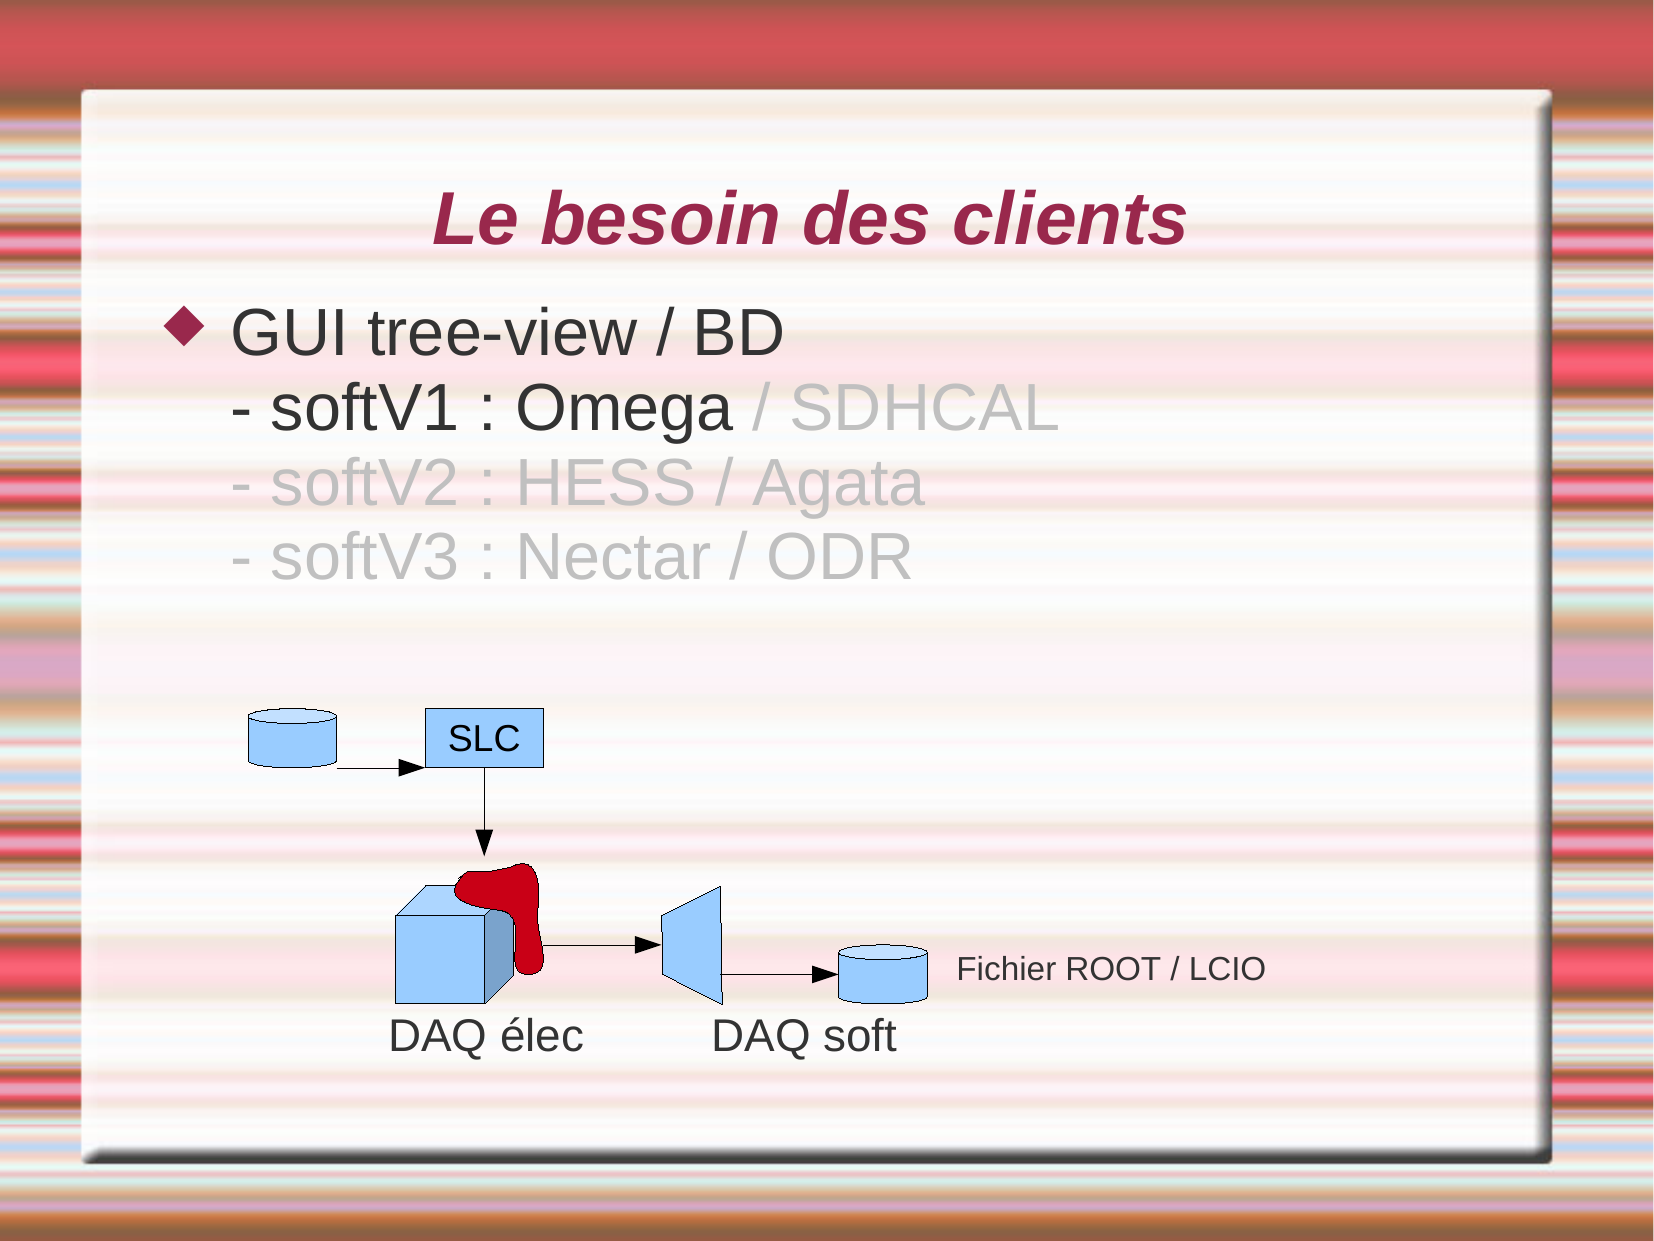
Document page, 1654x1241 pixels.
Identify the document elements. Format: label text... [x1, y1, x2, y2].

text_box SLC [425, 708, 544, 768]
list Fichier ROOT / LCIO [809, 708, 1371, 1034]
picture [0, 0, 1654, 1241]
list GUI tree-view / BD - softV1 : Omega / SDHCAL - softV2 : HESS / Agata - softV3 : Nectar / ODR [147, 295, 1529, 744]
list DAQ élec DAQ soft [242, 1009, 1247, 1069]
text_box [661, 886, 723, 1005]
text_box [395, 863, 544, 1004]
list [177, 1033, 998, 1123]
text_box [248, 718, 337, 768]
title Le besoin des clients [88, 114, 1534, 322]
